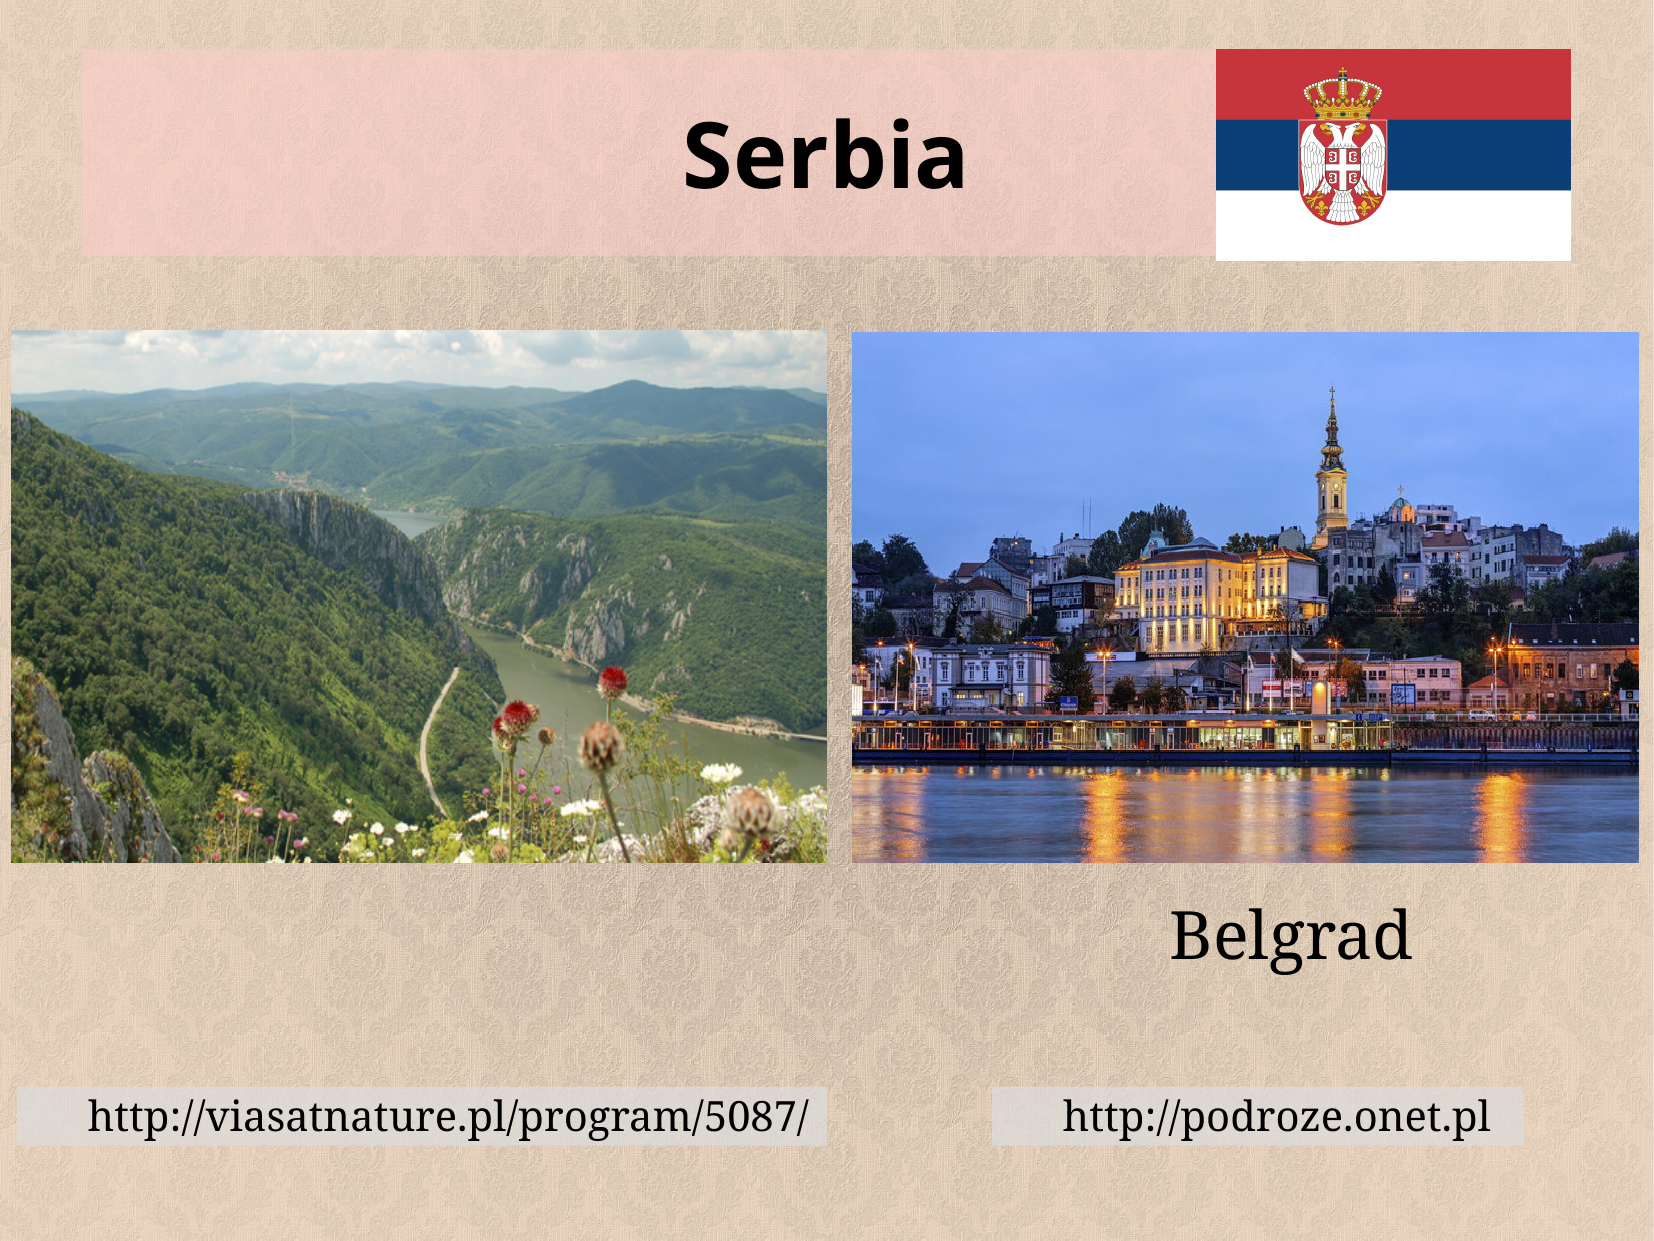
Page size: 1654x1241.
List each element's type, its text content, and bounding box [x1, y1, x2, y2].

list http://viasatnature.pl/program/5087/ [16, 1086, 827, 1146]
title Serbia [82, 49, 1216, 257]
list http://podroze.onet.pl [992, 1086, 1524, 1146]
picture [0, 0, 1654, 1241]
list Belgrad [1098, 888, 1475, 1004]
